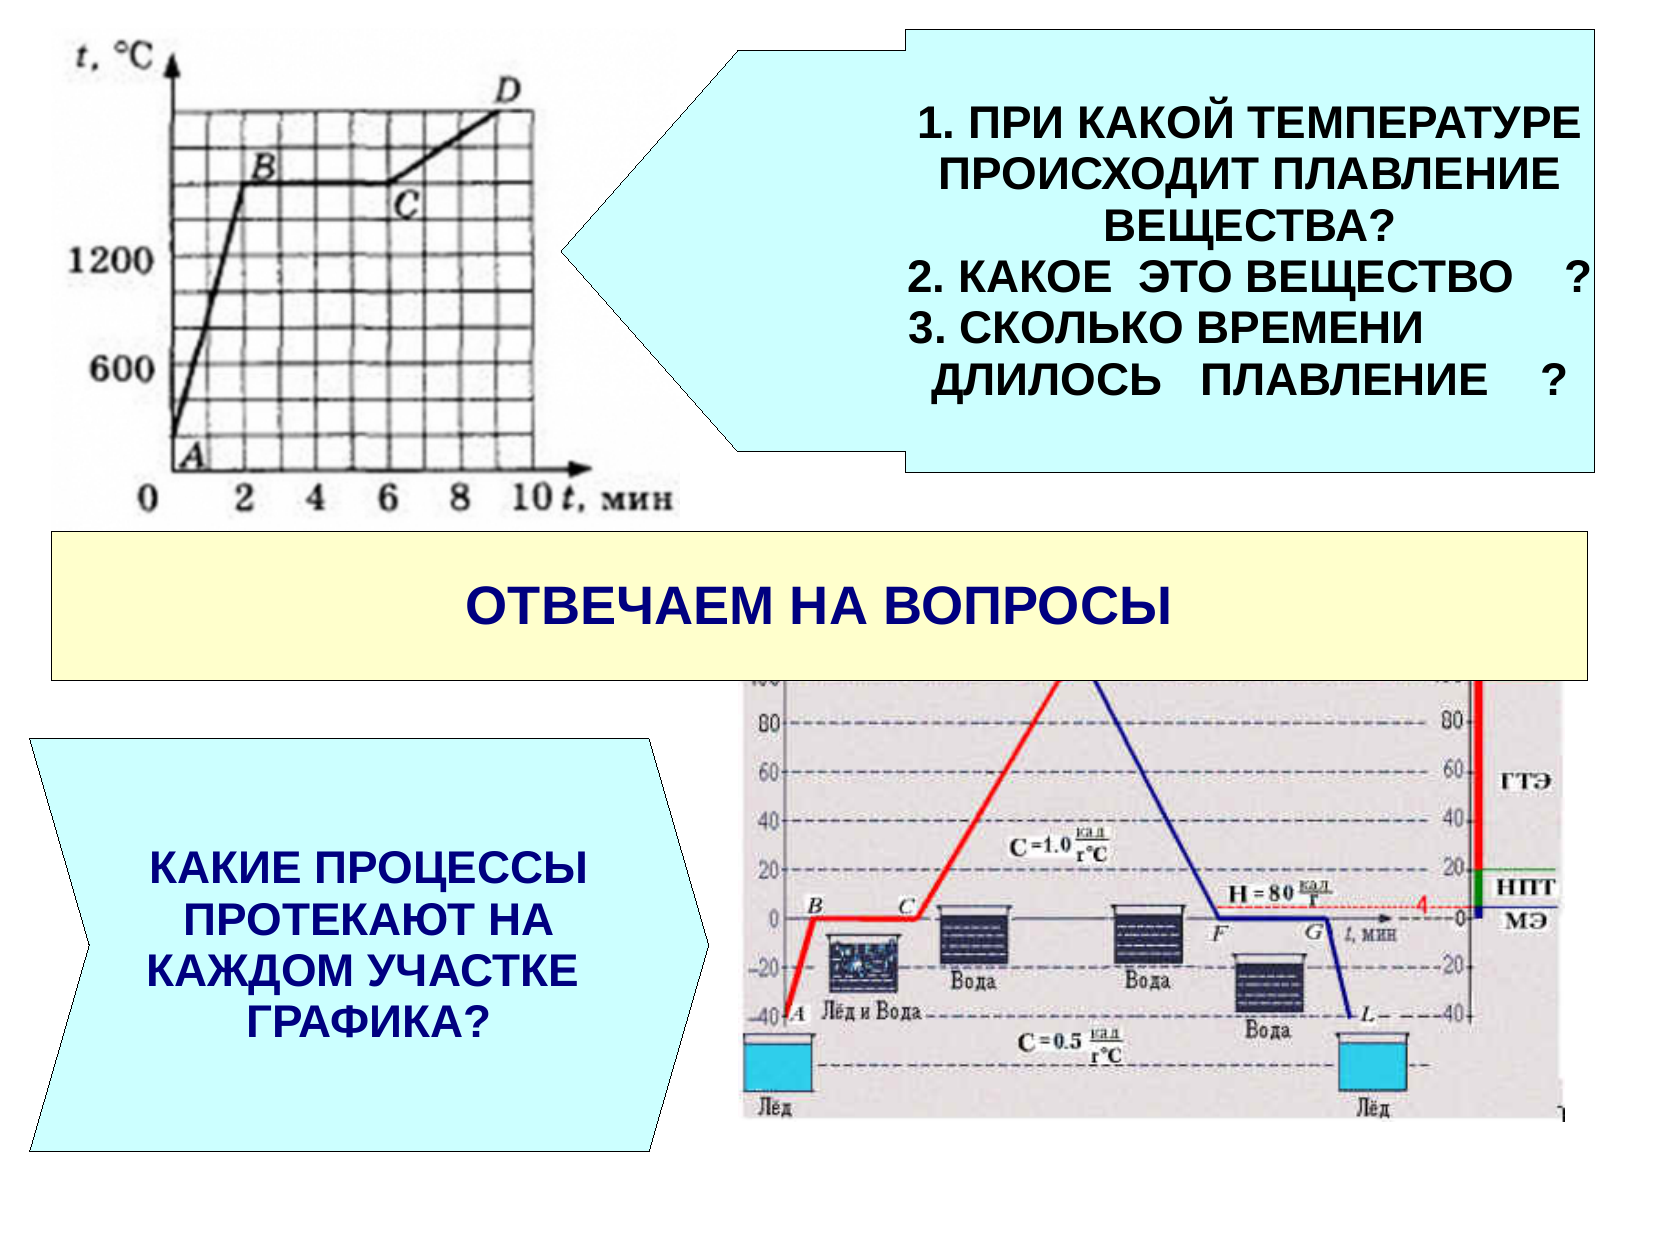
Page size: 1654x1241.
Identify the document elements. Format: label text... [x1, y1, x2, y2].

text_box 1. ПРИ КАКОЙ ТЕМПЕРАТУРЕ ПРОИСХОДИТ ПЛАВЛЕНИЕ ВЕЩЕСТВА? 2. КАКОЕ ЭТО ВЕЩЕСТВО ? 3. СКОЛЬКО ВРЕМЕНИ ДЛИЛОСЬ ПЛАВЛЕНИЕ ? [561, 29, 1595, 473]
picture [51, 28, 680, 531]
text_box КАКИЕ ПРОЦЕССЫ ПРОТЕКАЮТ НА КАЖДОМ УЧАСТКЕ ГРАФИКА? [29, 738, 709, 1152]
picture [738, 681, 1565, 1123]
text_box ОТВЕЧАЕМ НА ВОПРОСЫ [51, 531, 1588, 681]
